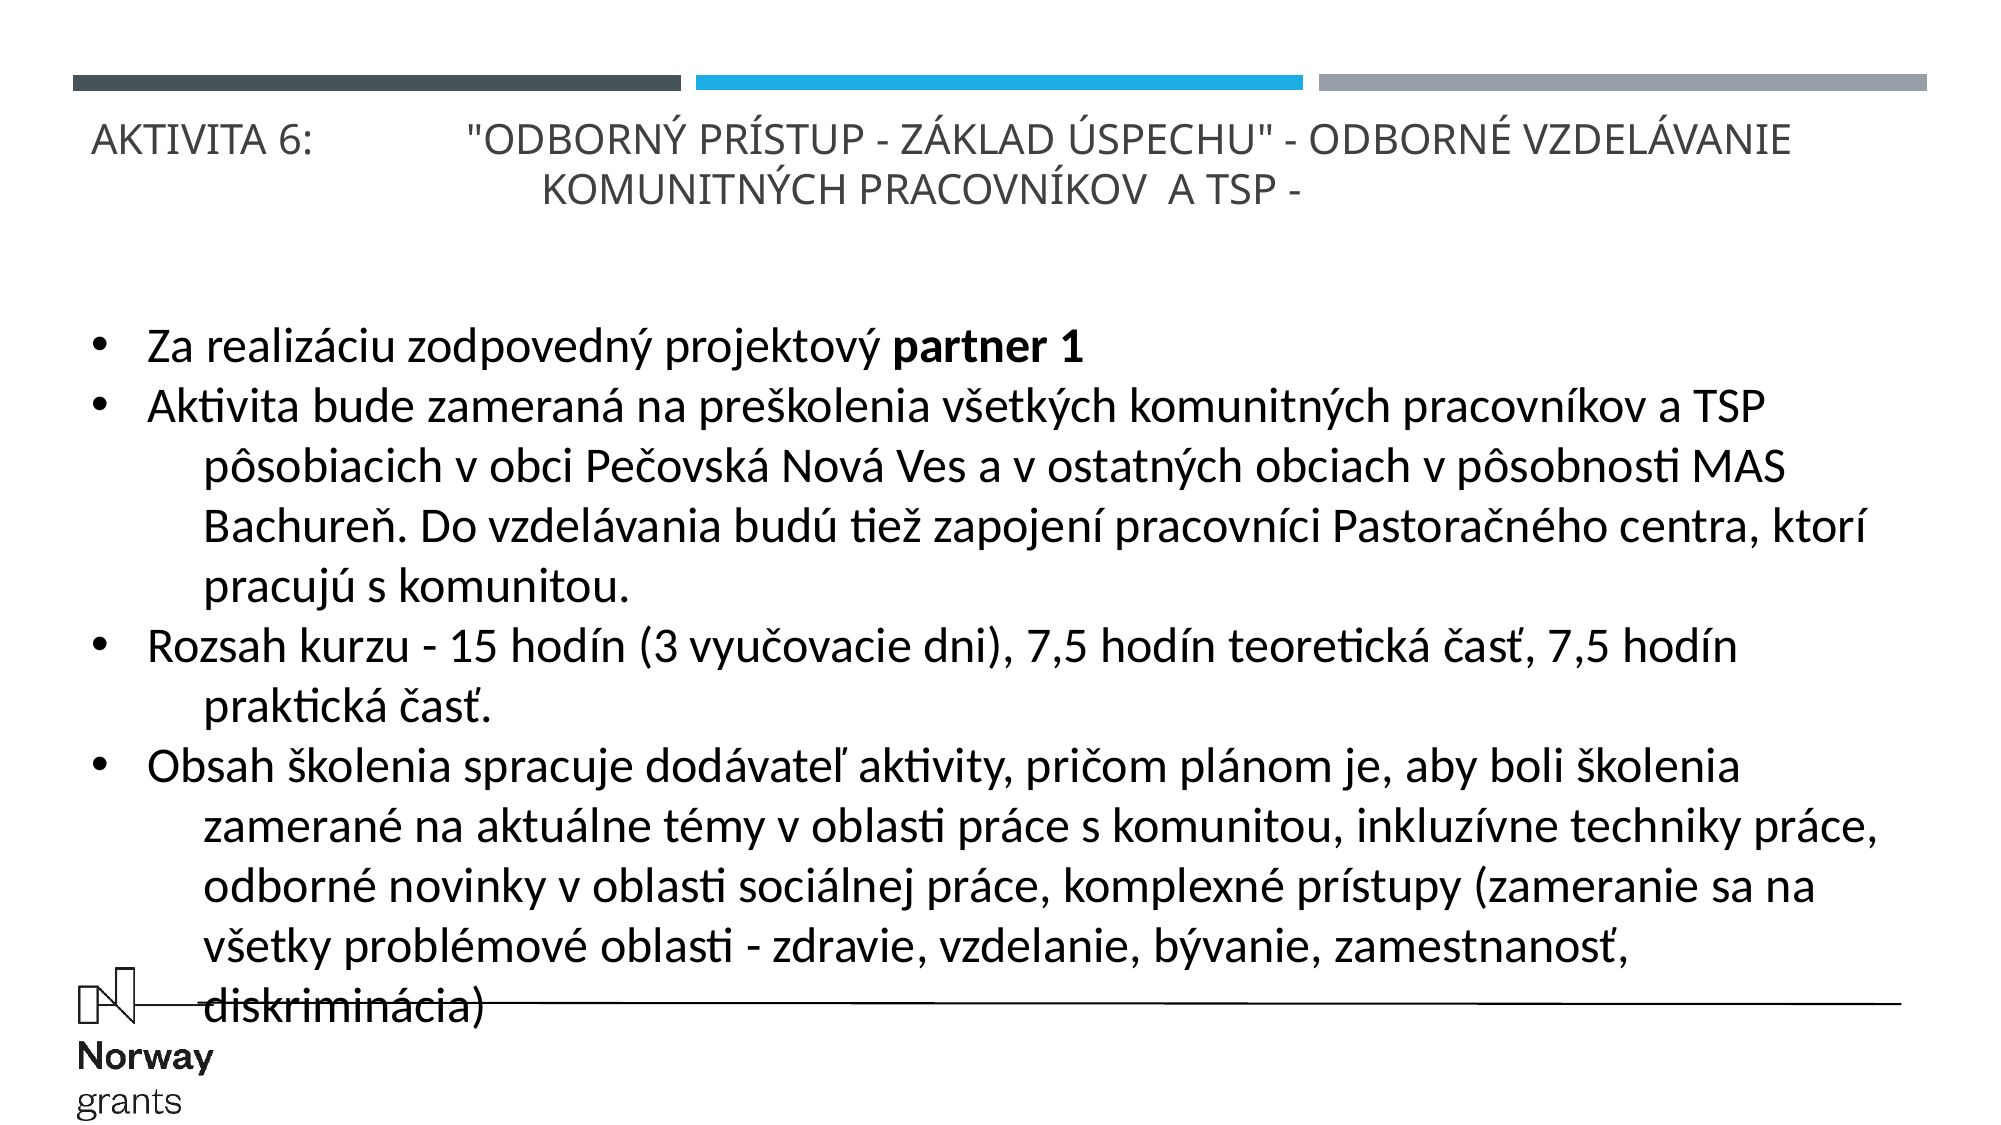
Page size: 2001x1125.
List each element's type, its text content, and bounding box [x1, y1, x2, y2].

picture [76, 987, 214, 1121]
picture [209, 1004, 214, 1019]
title Aktivita 6: "Odborný prístup - základ úspechu" - odborné vzdelávanie komunitných pracovníkov a TSP - [76, 101, 1857, 221]
text_box Za realizáciu zodpovedný projektový partner 1 Aktivita bude zameraná na preškolenia všetkých komunitných pracovníkov a TSP pôsobiacich v obci Pečovská Nová Ves a v ostatných obciach v pôsobnosti MAS Bachureň. Do vzdelávania budú tiež zapojení pracovníci Pastoračného centra, ktorí pracujú s komunitou. Rozsah kurzu - 15 hodín (3 vyučovacie dni), 7,5 hodín teoretická časť, 7,5 hodín praktická časť. Obsah školenia spracuje dodávateľ aktivity, pričom plánom je, aby boli školenia zamerané na aktuálne témy v oblasti práce s komunitou, inkluzívne techniky práce, odborné novinky v oblasti sociálnej práce, komplexné prístupy (zameranie sa na všetky problémové oblasti - zdravie, vzdelanie, bývanie, zamestnanosť, diskriminácia) [76, 305, 1934, 987]
